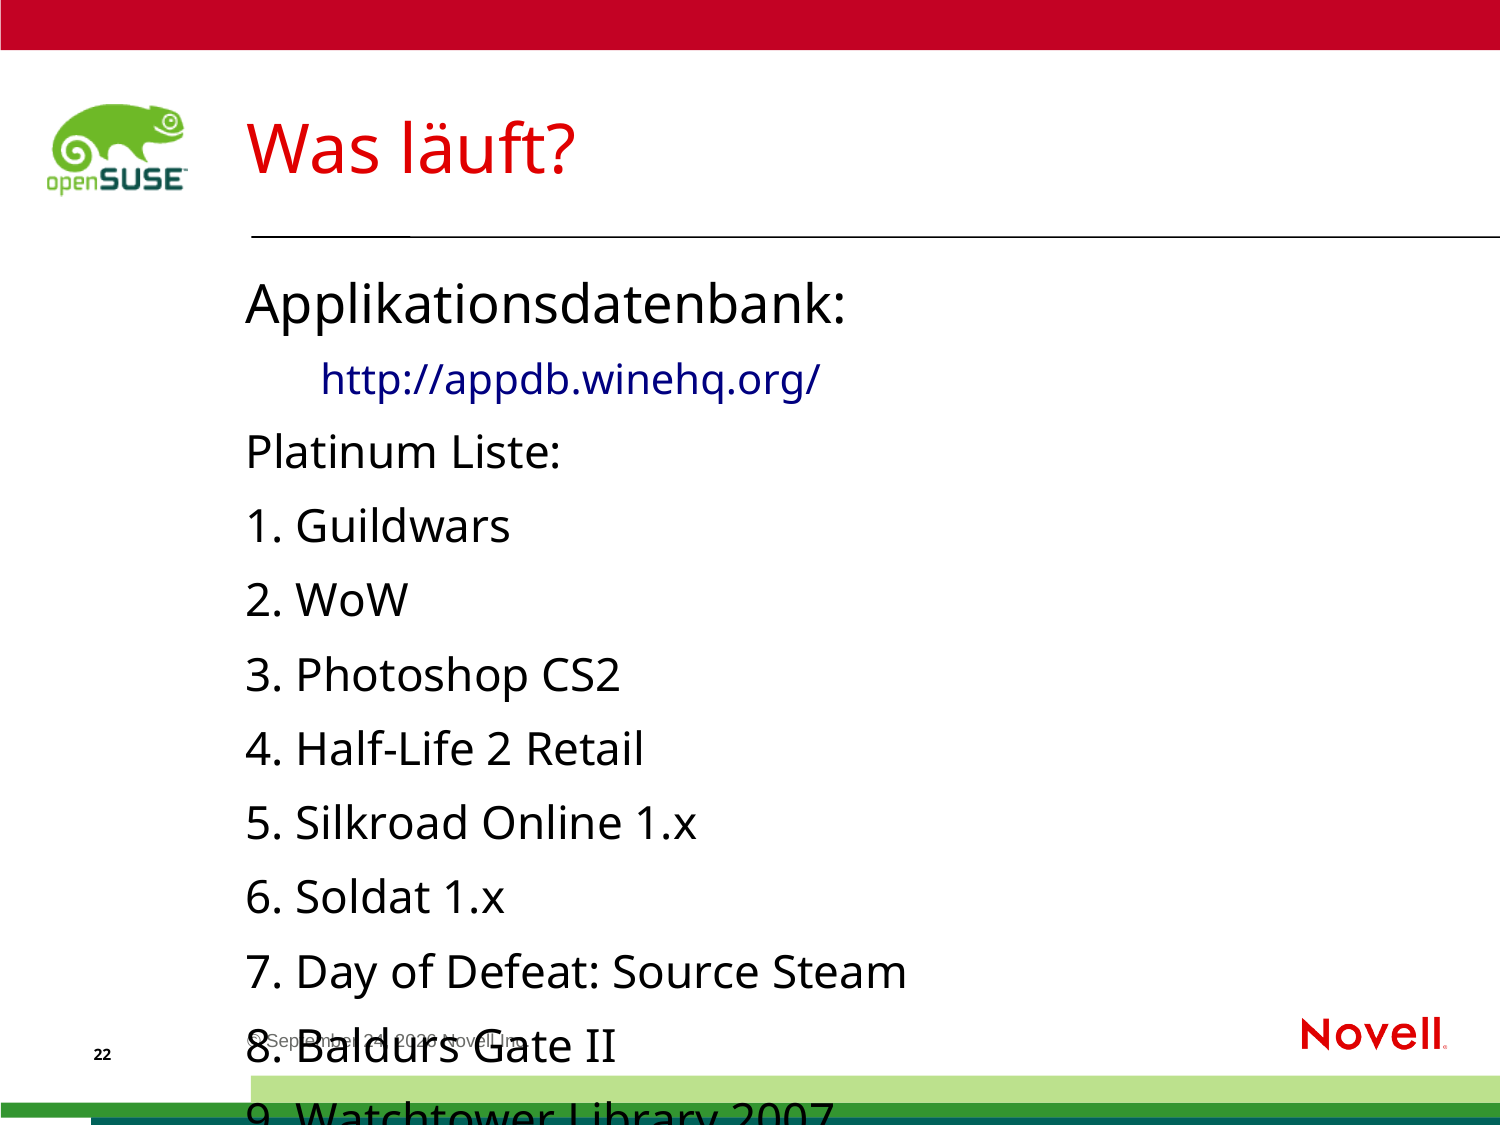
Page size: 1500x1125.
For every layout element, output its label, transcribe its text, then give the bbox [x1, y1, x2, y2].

picture [47, 104, 188, 197]
title Was läuft? [246, 68, 1409, 231]
list Applikationsdatenbank: http://appdb.winehq.org/ Platinum Liste: 1. Guildwars 2. WoW 3. Photoshop CS2 4. Half-Life 2 Retail 5. Silkroad Online 1.x 6. Soldat 1.x 7. Day of Defeat: Source Steam 8. Baldurs Gate II 9. Watchtower Library 2007 10. Call of Duty 2 1.00 [245, 267, 1458, 1125]
